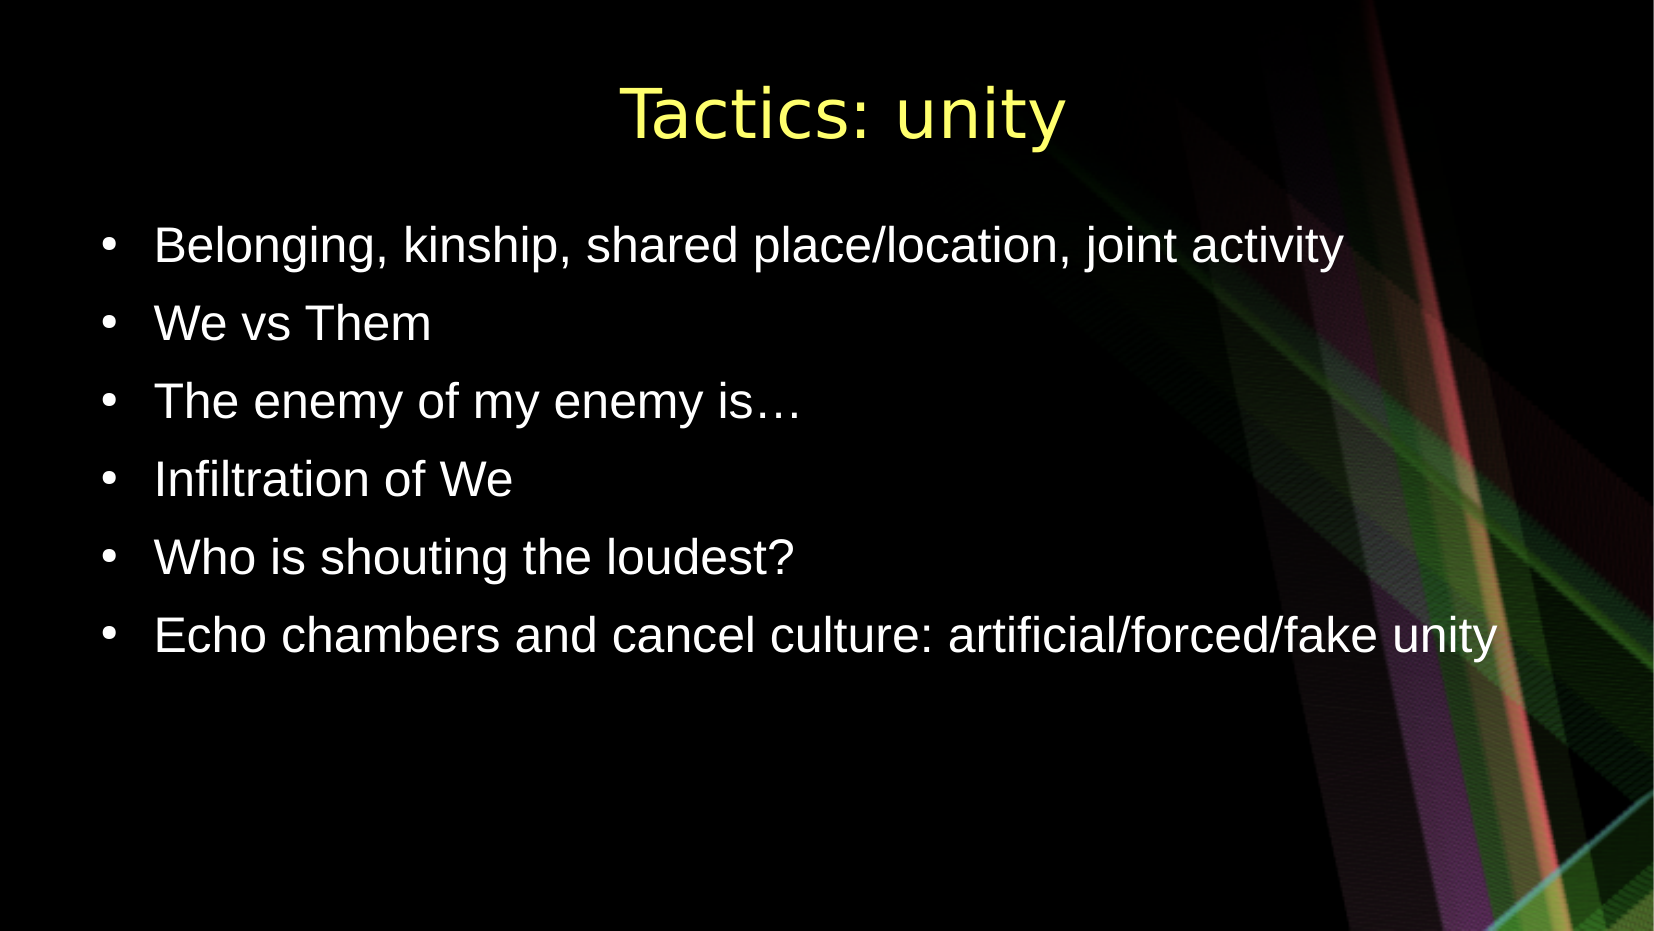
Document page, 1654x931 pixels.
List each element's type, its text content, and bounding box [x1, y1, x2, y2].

picture [0, 0, 1654, 931]
title Tactics: unity [82, 37, 1607, 193]
list Belonging, kinship, shared place/location, joint activity We vs Them The enemy of my enemy is… Infiltration of We Who is shouting the loudest? Echo chambers and cancel culture: artificial/forced/fake unity [82, 217, 1607, 898]
